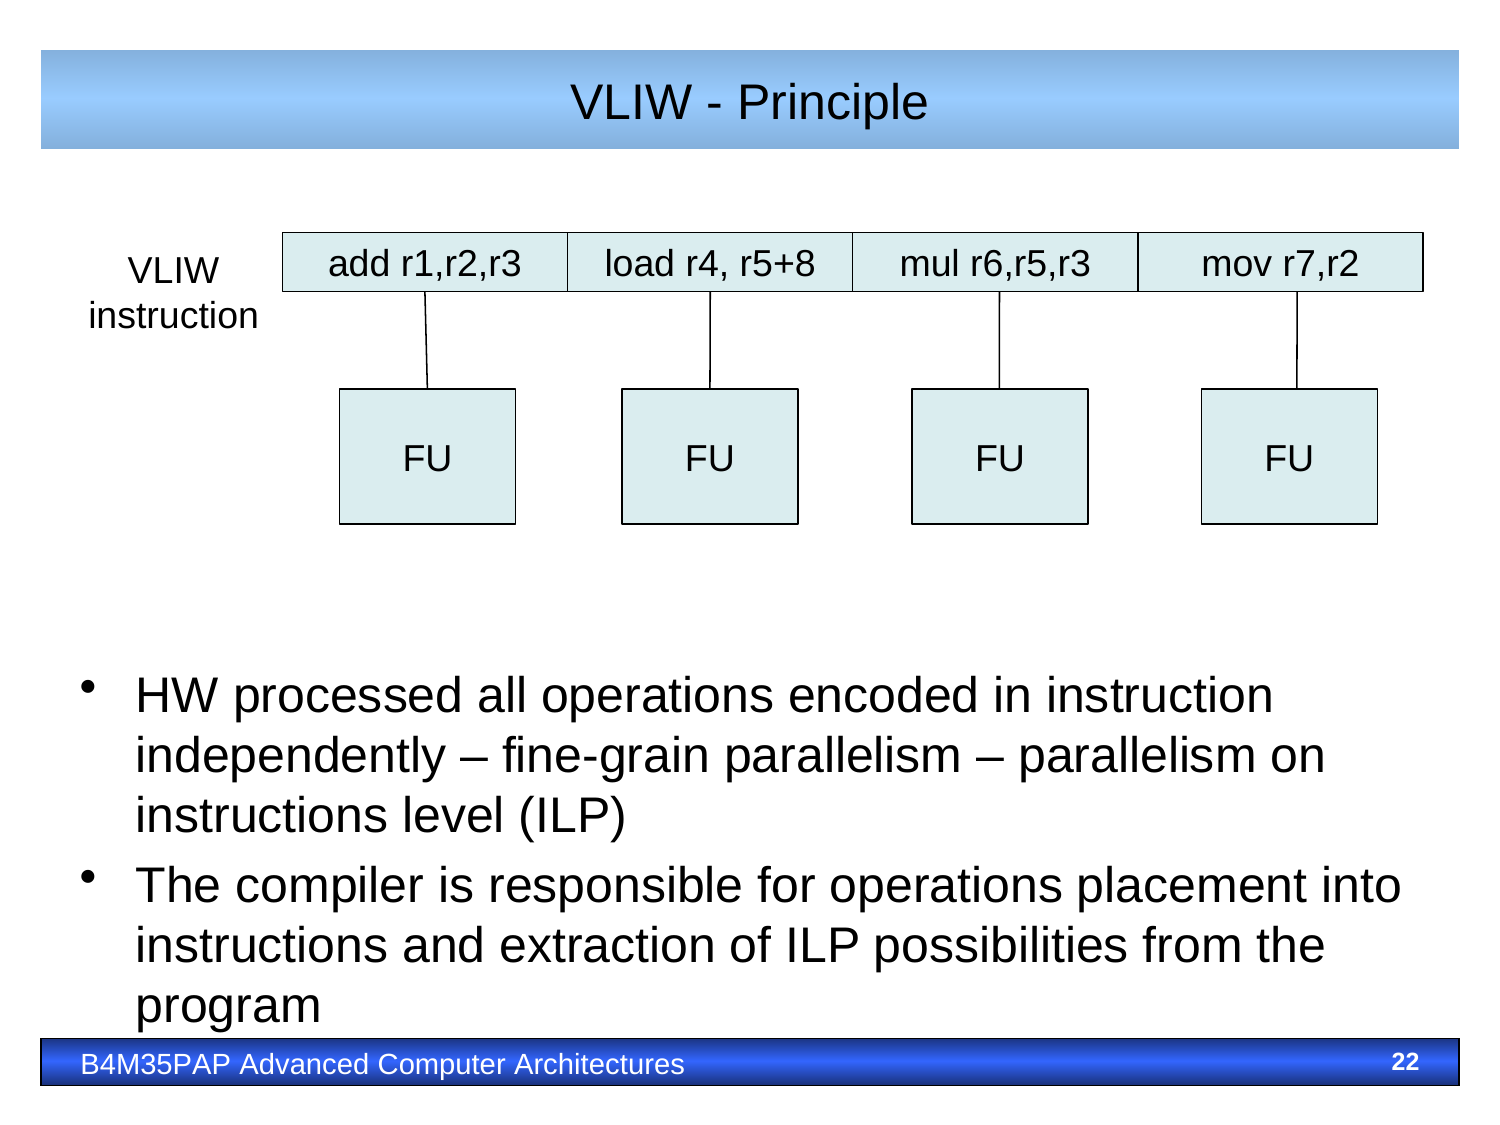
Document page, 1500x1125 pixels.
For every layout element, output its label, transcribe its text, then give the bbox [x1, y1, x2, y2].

text_box VLIW instruction [64, 223, 283, 359]
title VLIW - Principle [41, 50, 1459, 149]
text_box HW processed all operations encoded in instruction independently – fine-grain parallelism – parallelism on instructions level (ILP) The compiler is responsible for operations placement into instructions and extraction of ILP possibilities from the program [64, 654, 1436, 1000]
text_box FU [911, 388, 1088, 524]
text_box FU [339, 389, 516, 525]
text_box mov r7,r2 [1137, 232, 1424, 292]
text_box FU [1201, 388, 1378, 524]
text_box mul r6,r5,r3 [852, 232, 1137, 292]
text_box FU [622, 388, 799, 524]
text_box load r4, r5+8 [567, 232, 852, 292]
text_box add r1,r2,r3 [283, 232, 567, 292]
